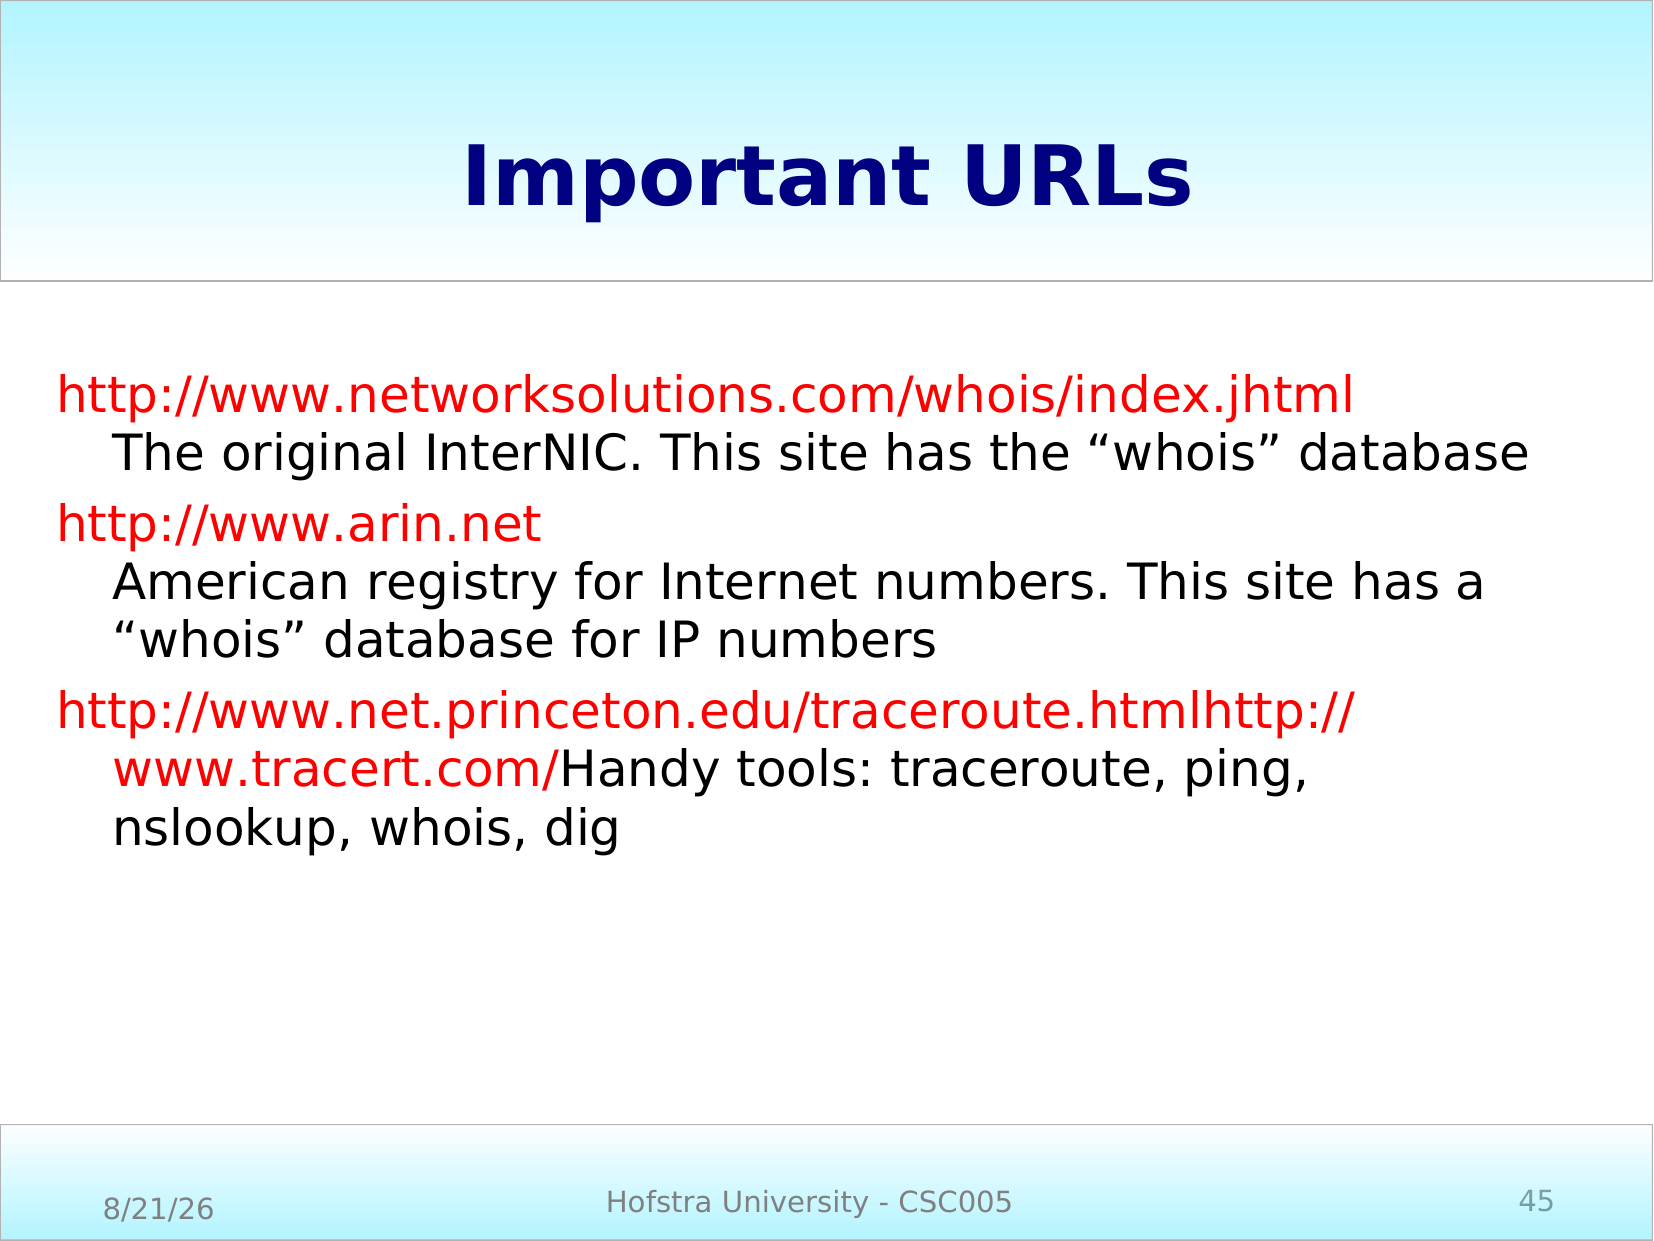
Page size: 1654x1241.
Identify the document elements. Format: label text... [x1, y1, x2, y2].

list http://www.networksolutions.com/whois/index.jhtml The original InterNIC. This site has the “whois” database http://www.arin.net American registry for Internet numbers. This site has a “whois” database for IP numbers http://www.net.princeton.edu/traceroute.htmlhttp://www.tracert.com/Handy tools: traceroute, ping, nslookup, whois, dig [41, 358, 1578, 1103]
title Important URLs [123, 108, 1533, 233]
